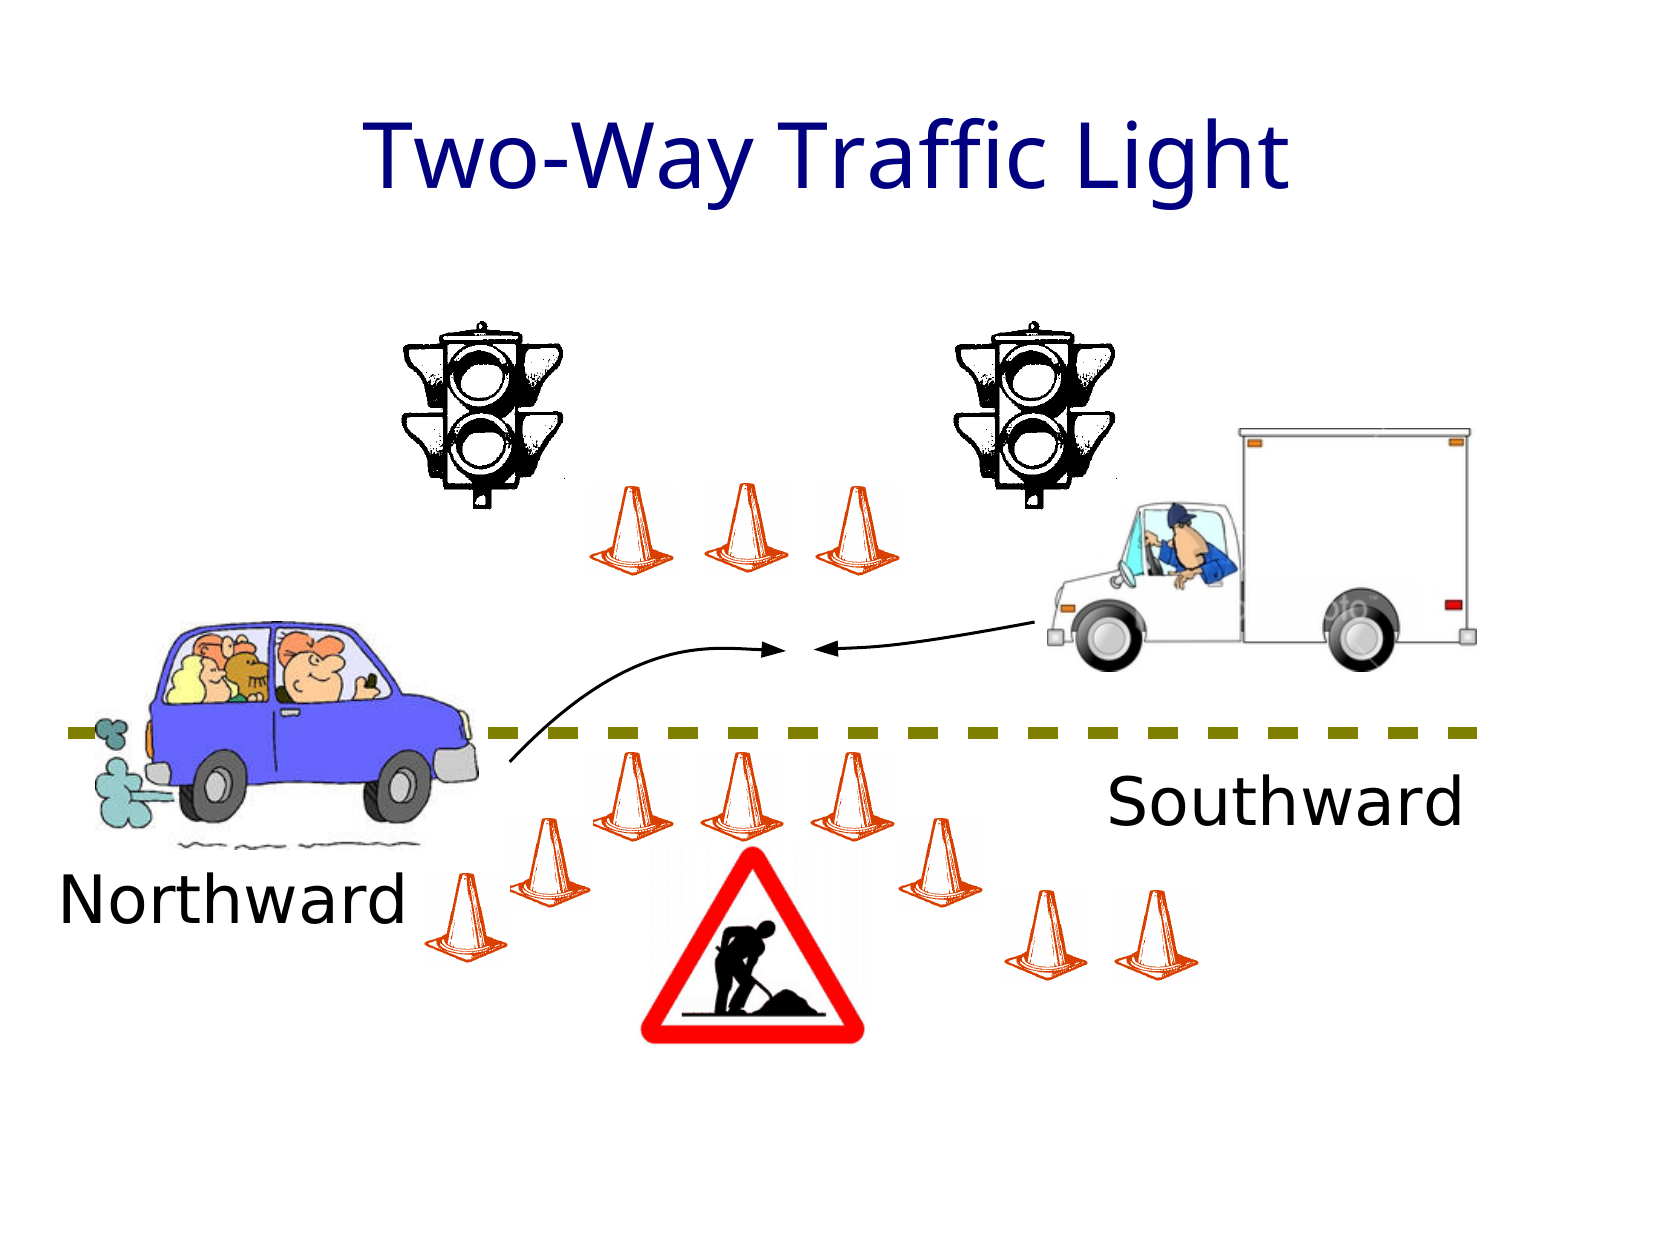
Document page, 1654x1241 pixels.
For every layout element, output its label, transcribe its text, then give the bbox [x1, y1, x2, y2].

picture [422, 749, 985, 1047]
text_box Southward [1097, 763, 1475, 842]
picture [95, 621, 479, 850]
picture [702, 480, 791, 574]
title Two-Way Traffic Light [82, 49, 1571, 257]
picture [1002, 887, 1090, 982]
picture [399, 318, 566, 512]
picture [813, 483, 902, 578]
picture [587, 483, 676, 578]
picture [1112, 887, 1201, 982]
text_box Northward [44, 861, 423, 940]
picture [951, 318, 1477, 672]
